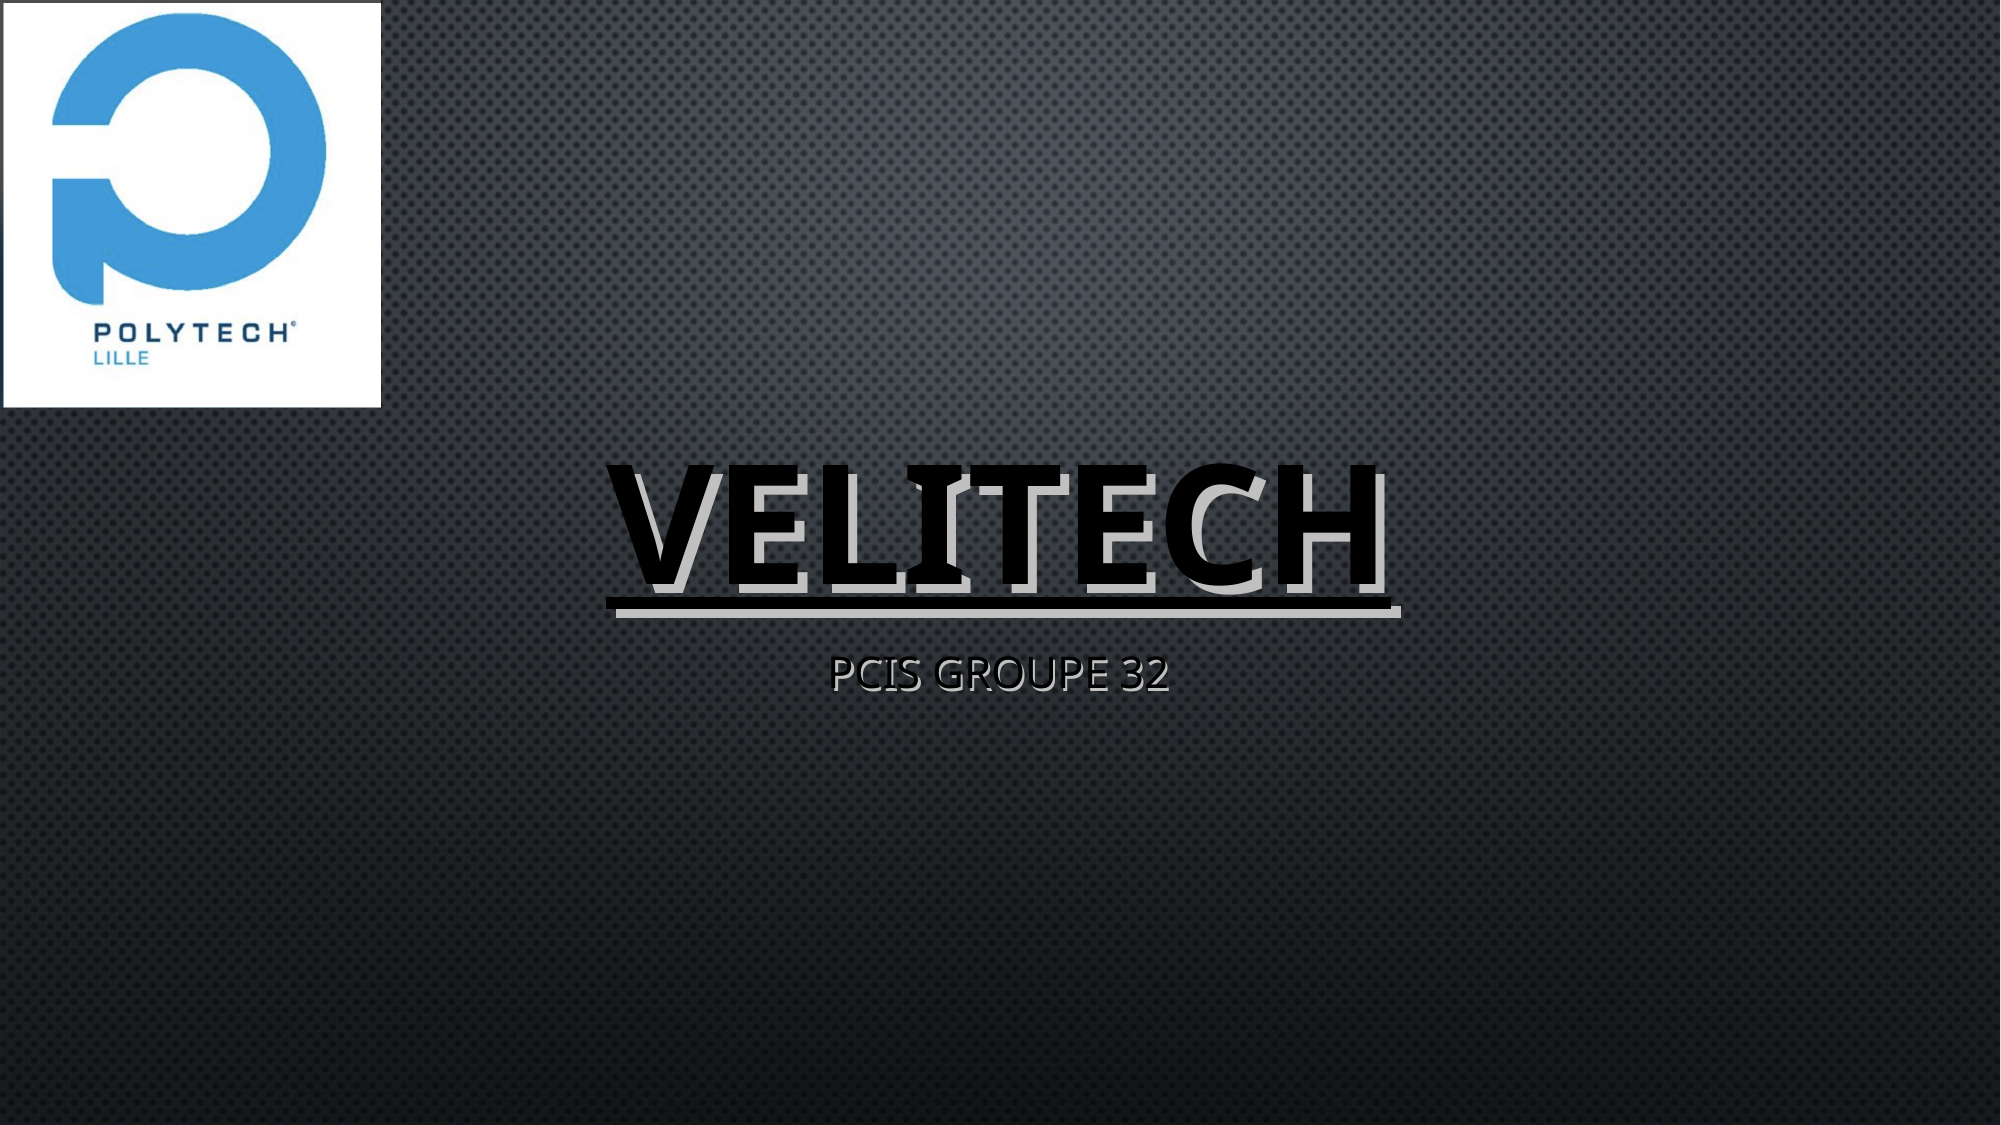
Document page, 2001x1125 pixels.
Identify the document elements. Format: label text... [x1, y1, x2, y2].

title VELITECH [287, 99, 1711, 625]
subtitle PCIS groupe 32 [287, 637, 1711, 951]
picture [0, 0, 381, 408]
